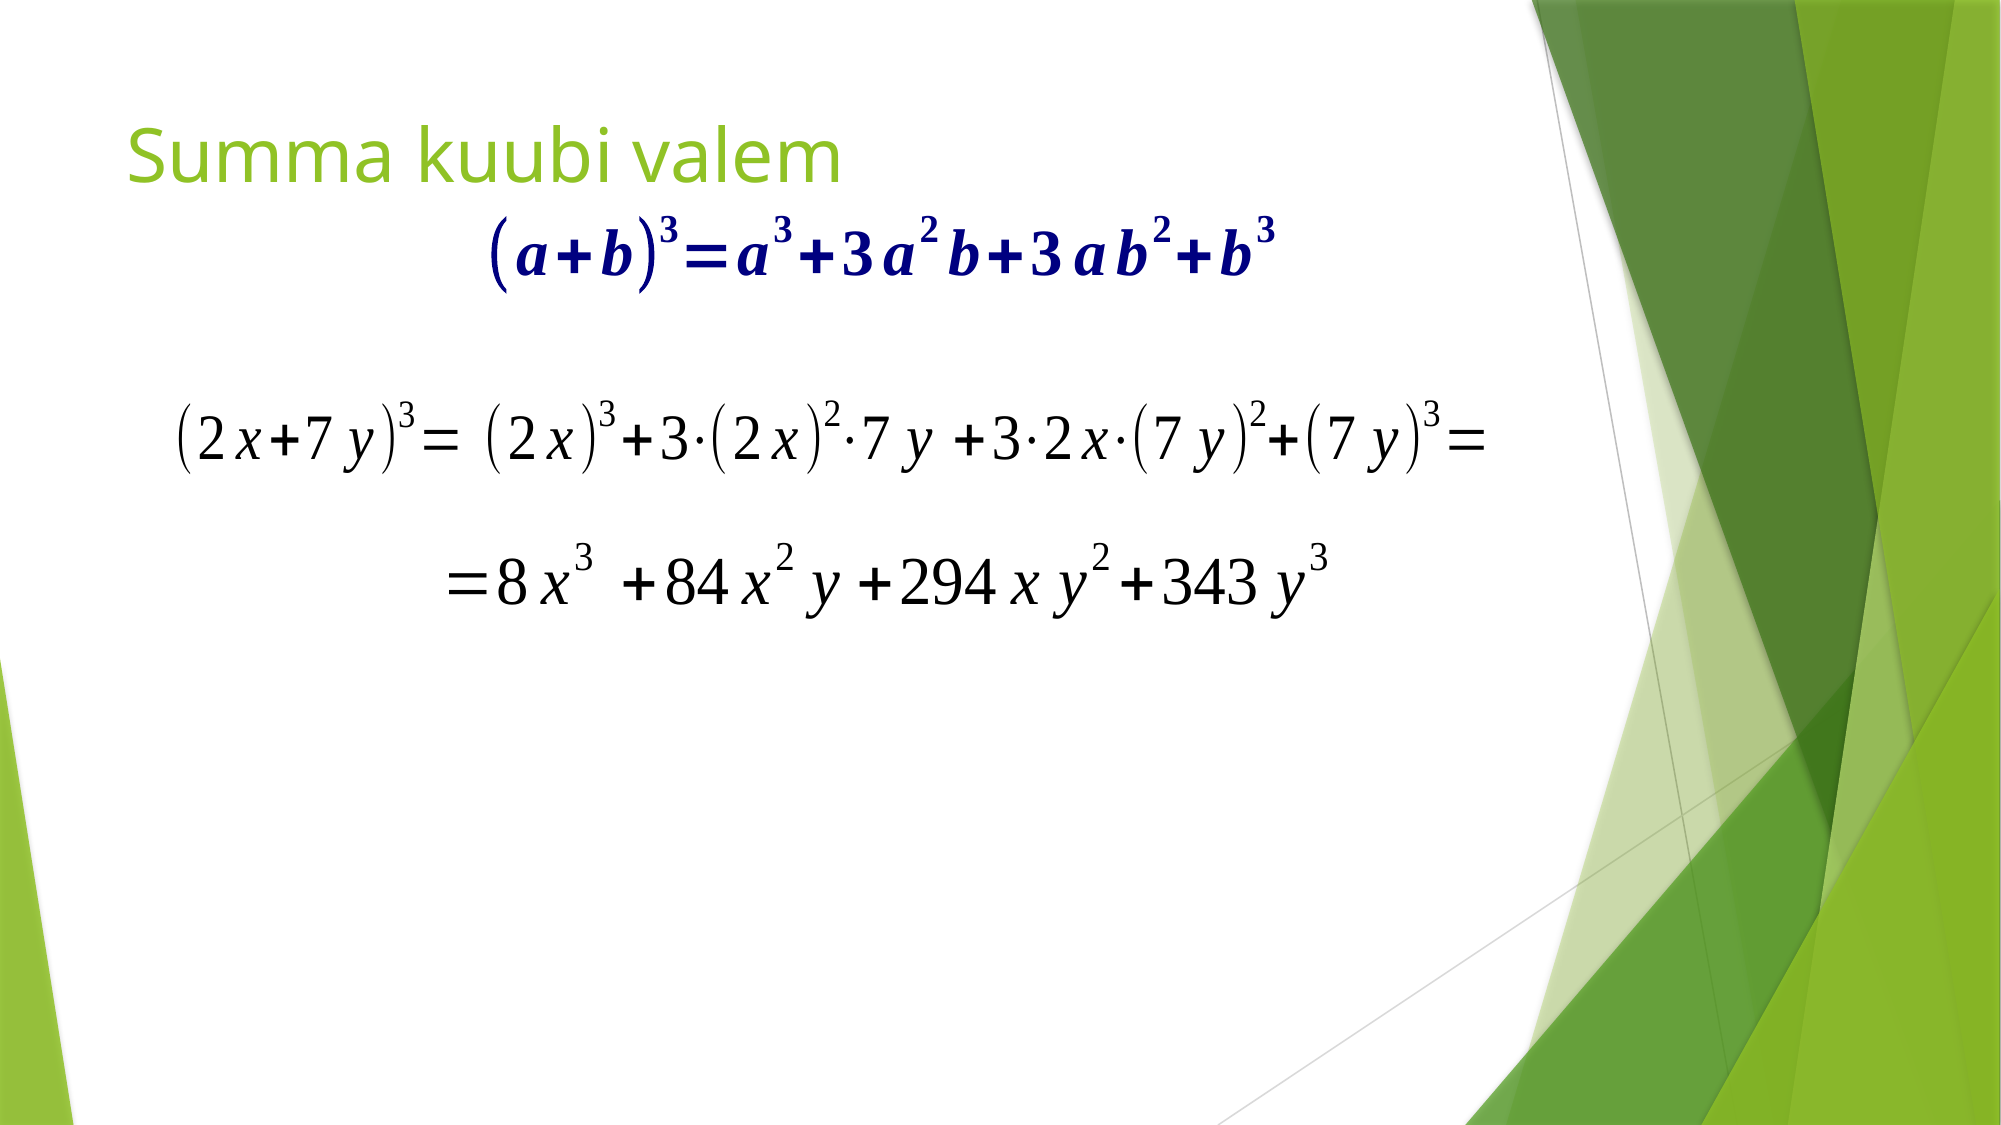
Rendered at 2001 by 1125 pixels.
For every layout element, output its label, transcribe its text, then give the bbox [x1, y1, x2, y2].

chart [418, 534, 1345, 621]
chart [472, 207, 1292, 296]
chart [161, 392, 1506, 479]
title Summa kuubi valem [111, 99, 1522, 317]
